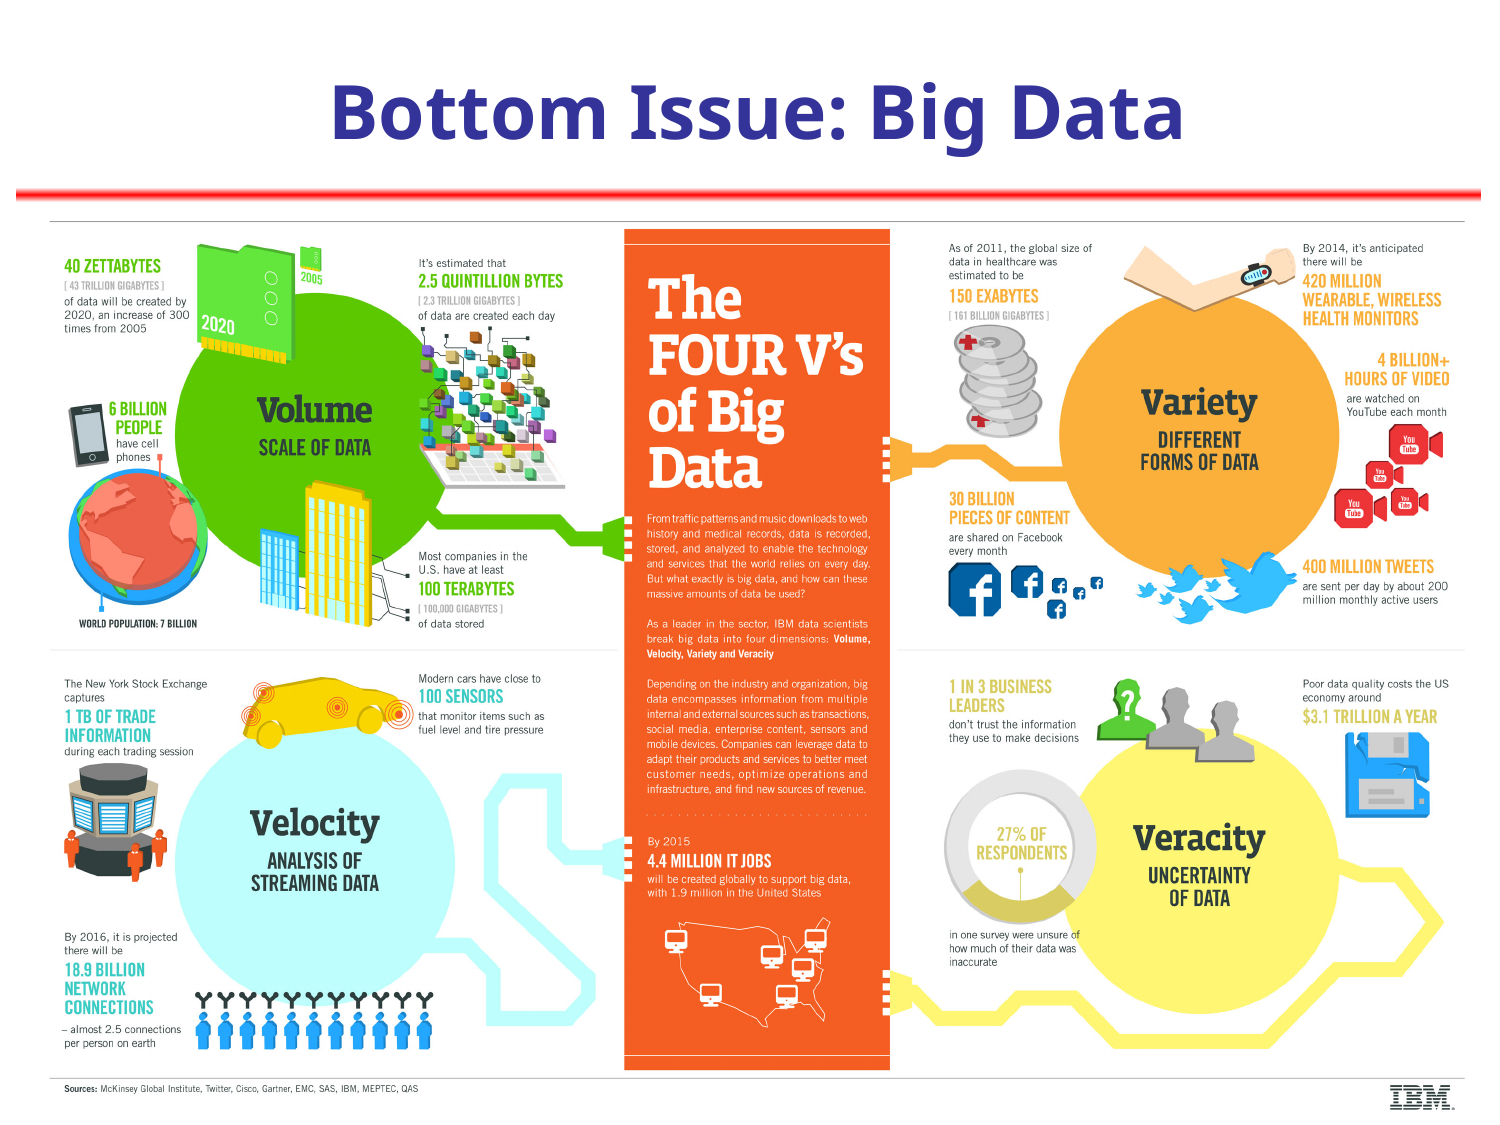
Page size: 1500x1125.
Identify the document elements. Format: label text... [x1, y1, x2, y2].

picture [45, 217, 1471, 1111]
title Bottom Issue: Big Data [124, 0, 1391, 163]
